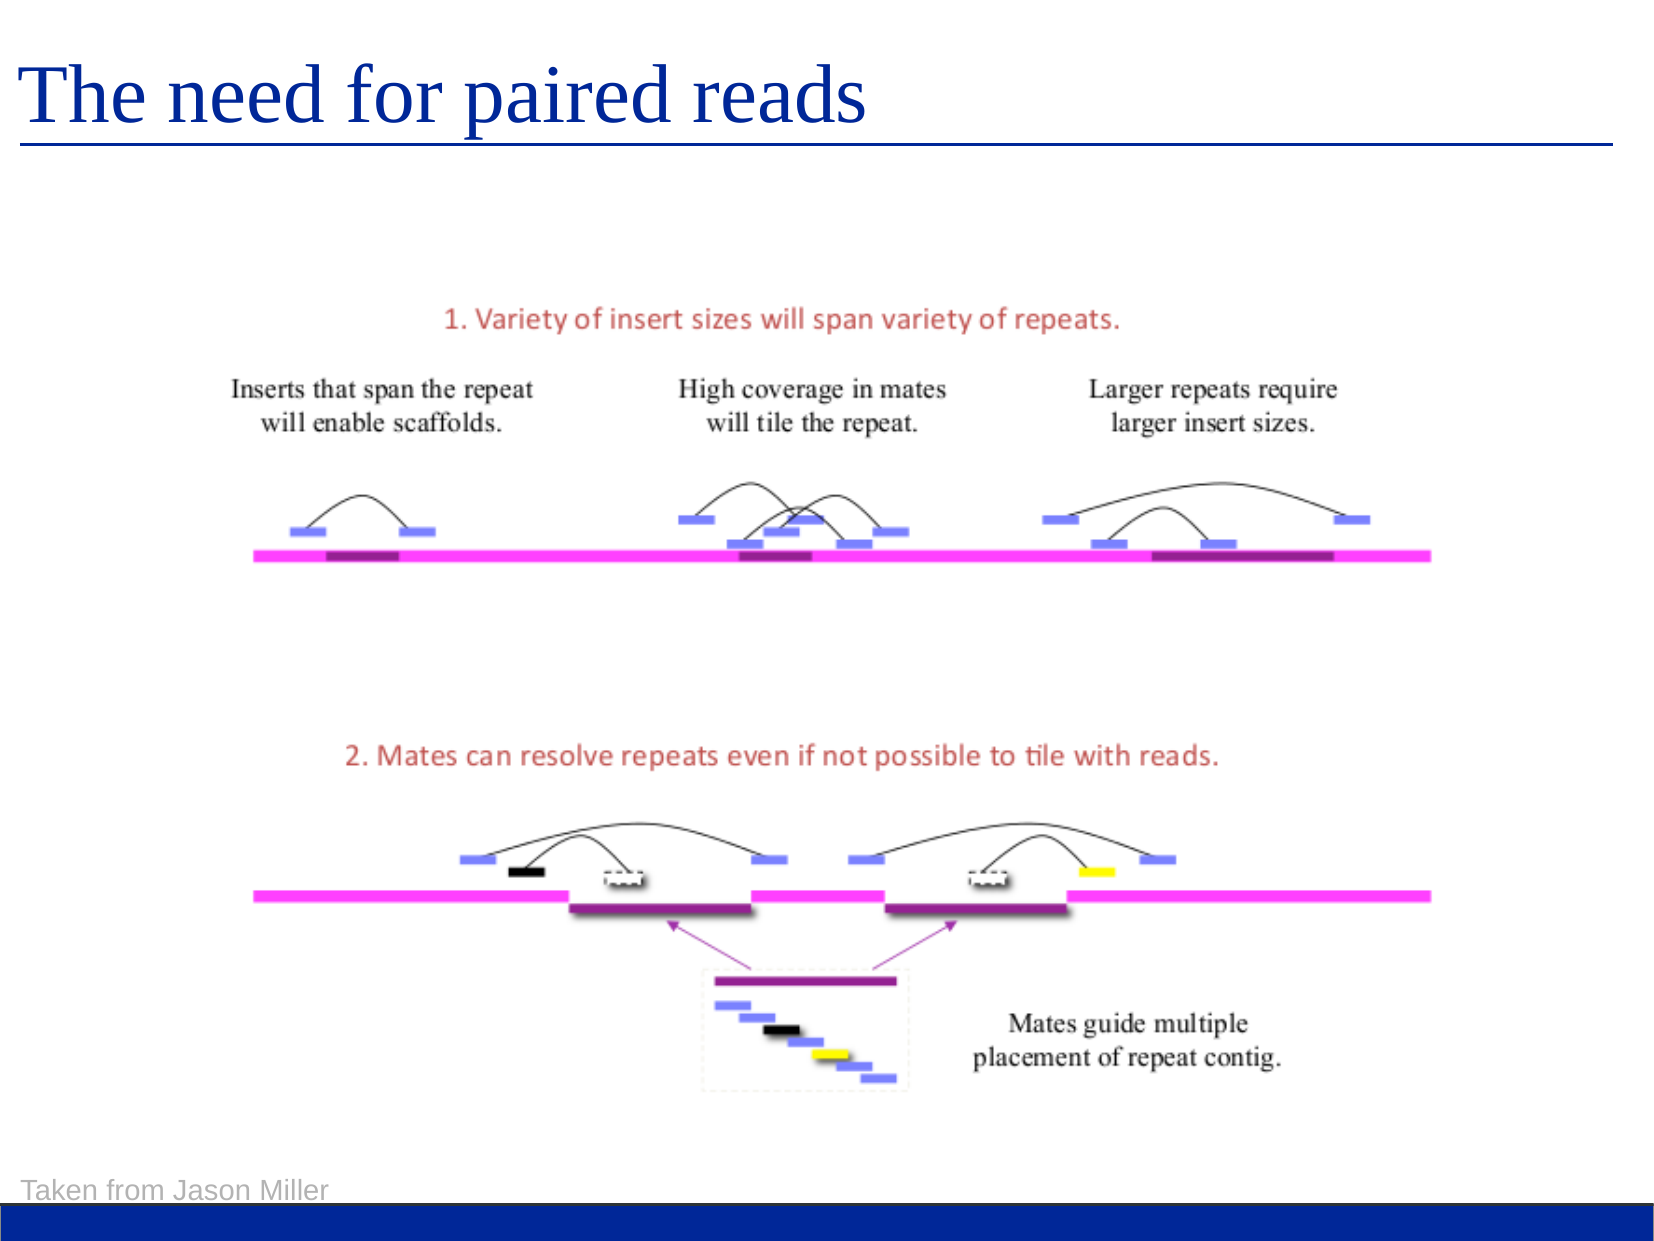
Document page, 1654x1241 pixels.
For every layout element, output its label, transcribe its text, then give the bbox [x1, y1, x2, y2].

title The need for paired reads [17, 0, 1589, 198]
text_box Taken from Jason Miller [5, 1166, 402, 1214]
picture [179, 240, 1475, 1111]
